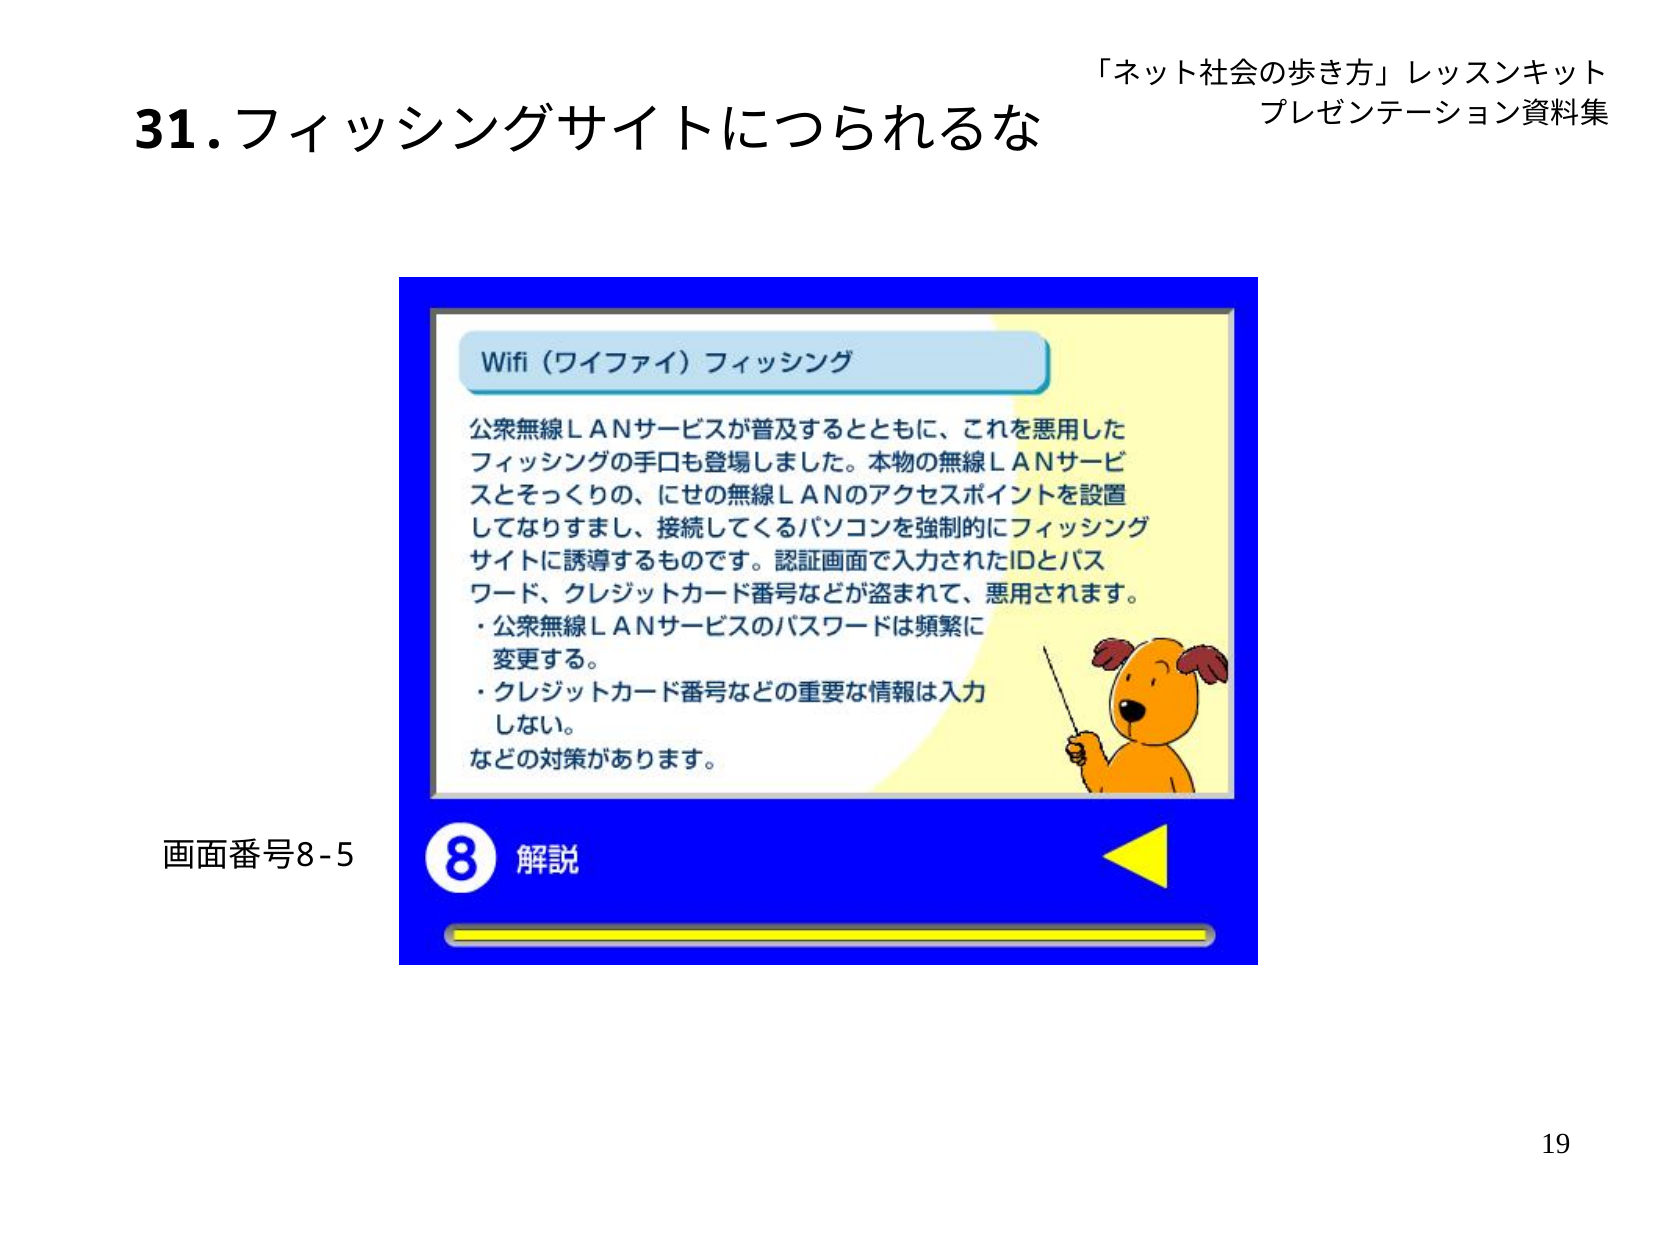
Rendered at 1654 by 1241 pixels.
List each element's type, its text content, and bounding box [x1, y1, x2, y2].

text_box 画面番号8-5 [147, 826, 384, 882]
text_box 31.フィッシングサイトにつられるな [118, 88, 1093, 169]
picture [399, 277, 1258, 965]
text_box 「ネット社会の歩き方」レッスンキット プレゼンテーション資料集 [1062, 44, 1625, 139]
